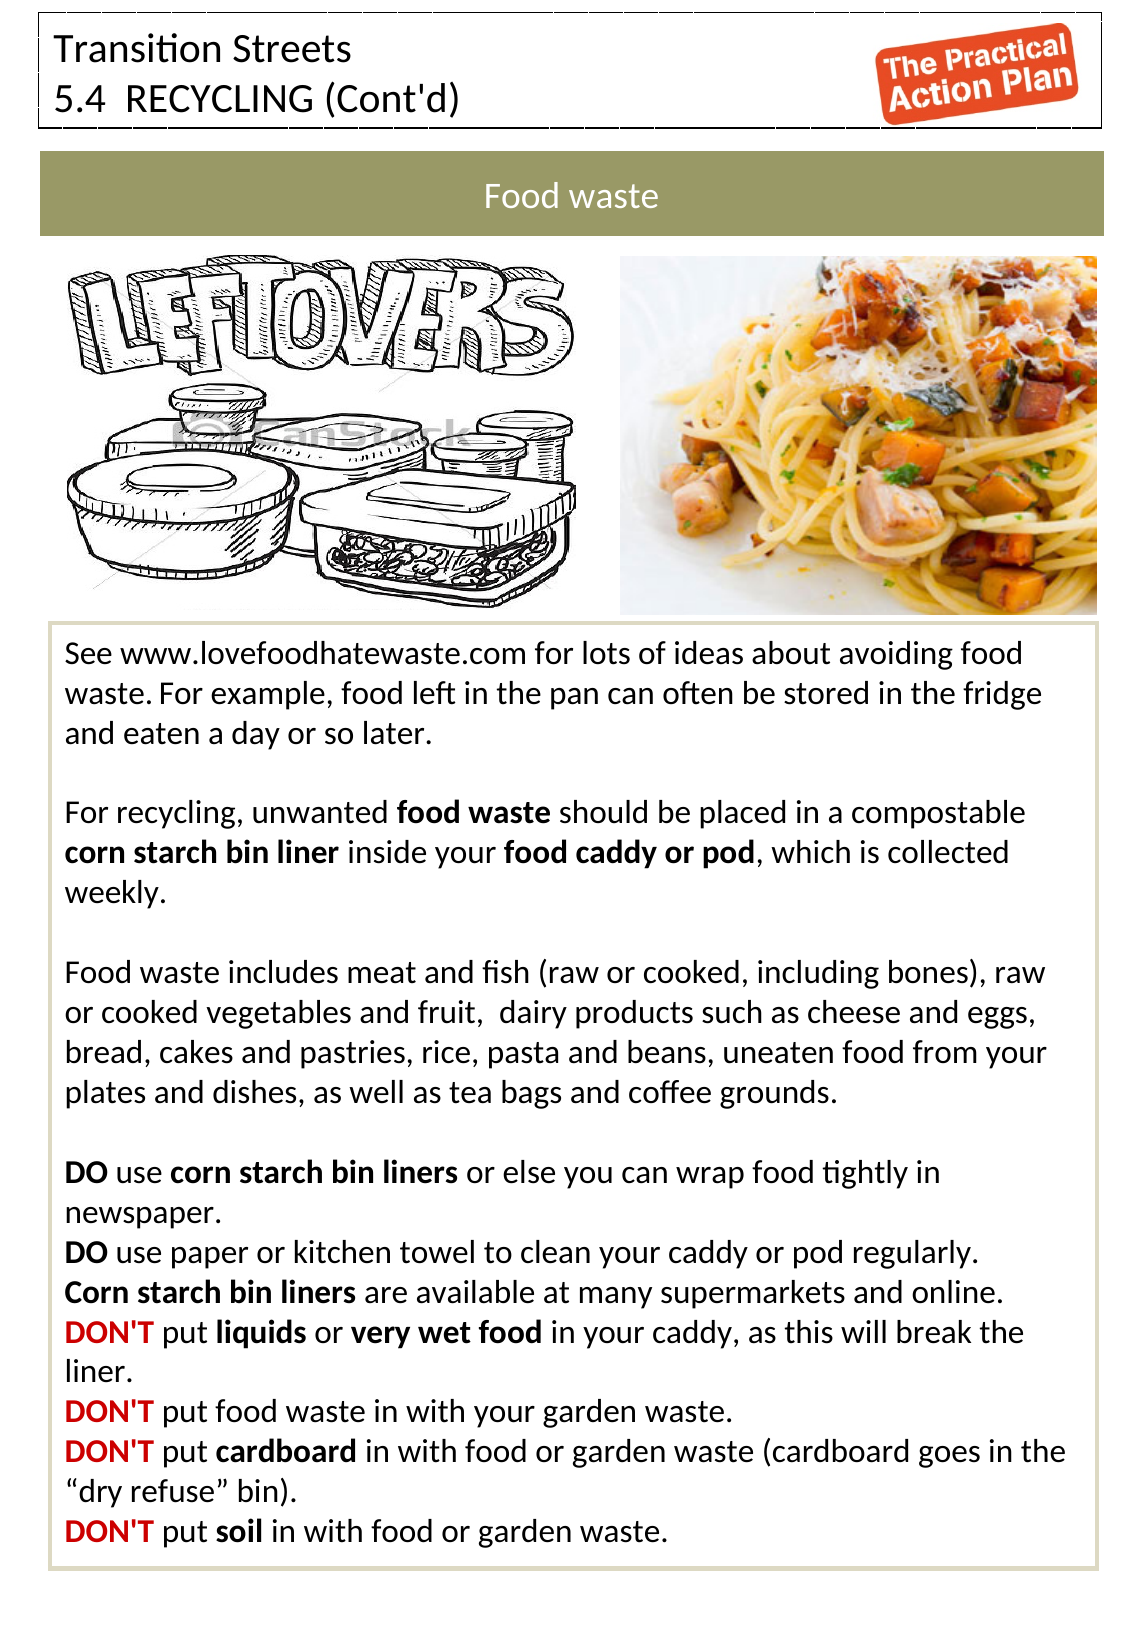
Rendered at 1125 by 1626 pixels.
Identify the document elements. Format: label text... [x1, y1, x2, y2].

text_box See www.lovefoodhatewaste.com for lots of ideas about avoiding food waste. For example, food left in the pan can often be stored in the fridge and eaten a day or so later. For recycling, unwanted food waste should be placed in a compostable corn starch bin liner inside your food caddy or pod, which is collected weekly. Food waste includes meat and fish (raw or cooked, including bones), raw or cooked vegetables and fruit, dairy products such as cheese and eggs, bread, cakes and pastries, rice, pasta and beans, uneaten food from your plates and dishes, as well as tea bags and coffee grounds. DO use corn starch bin liners or else you can wrap food tightly in newspaper. DO use paper or kitchen towel to clean your caddy or pod regularly. Corn starch bin liners are available at many supermarkets and online. DON'T put liquids or very wet food in your caddy, as this will break the liner. DON'T put food waste in with your garden waste. DON'T put cardboard in with food or garden waste (cardboard goes in the “dry refuse” bin). DON'T put soil in with food or garden waste. [49, 623, 1097, 1569]
picture [620, 256, 1097, 615]
picture [67, 255, 576, 610]
text_box Transition Streets 5.4 RECYCLING (Cont'd) [38, 12, 1102, 129]
text_box Food waste [40, 151, 1104, 236]
